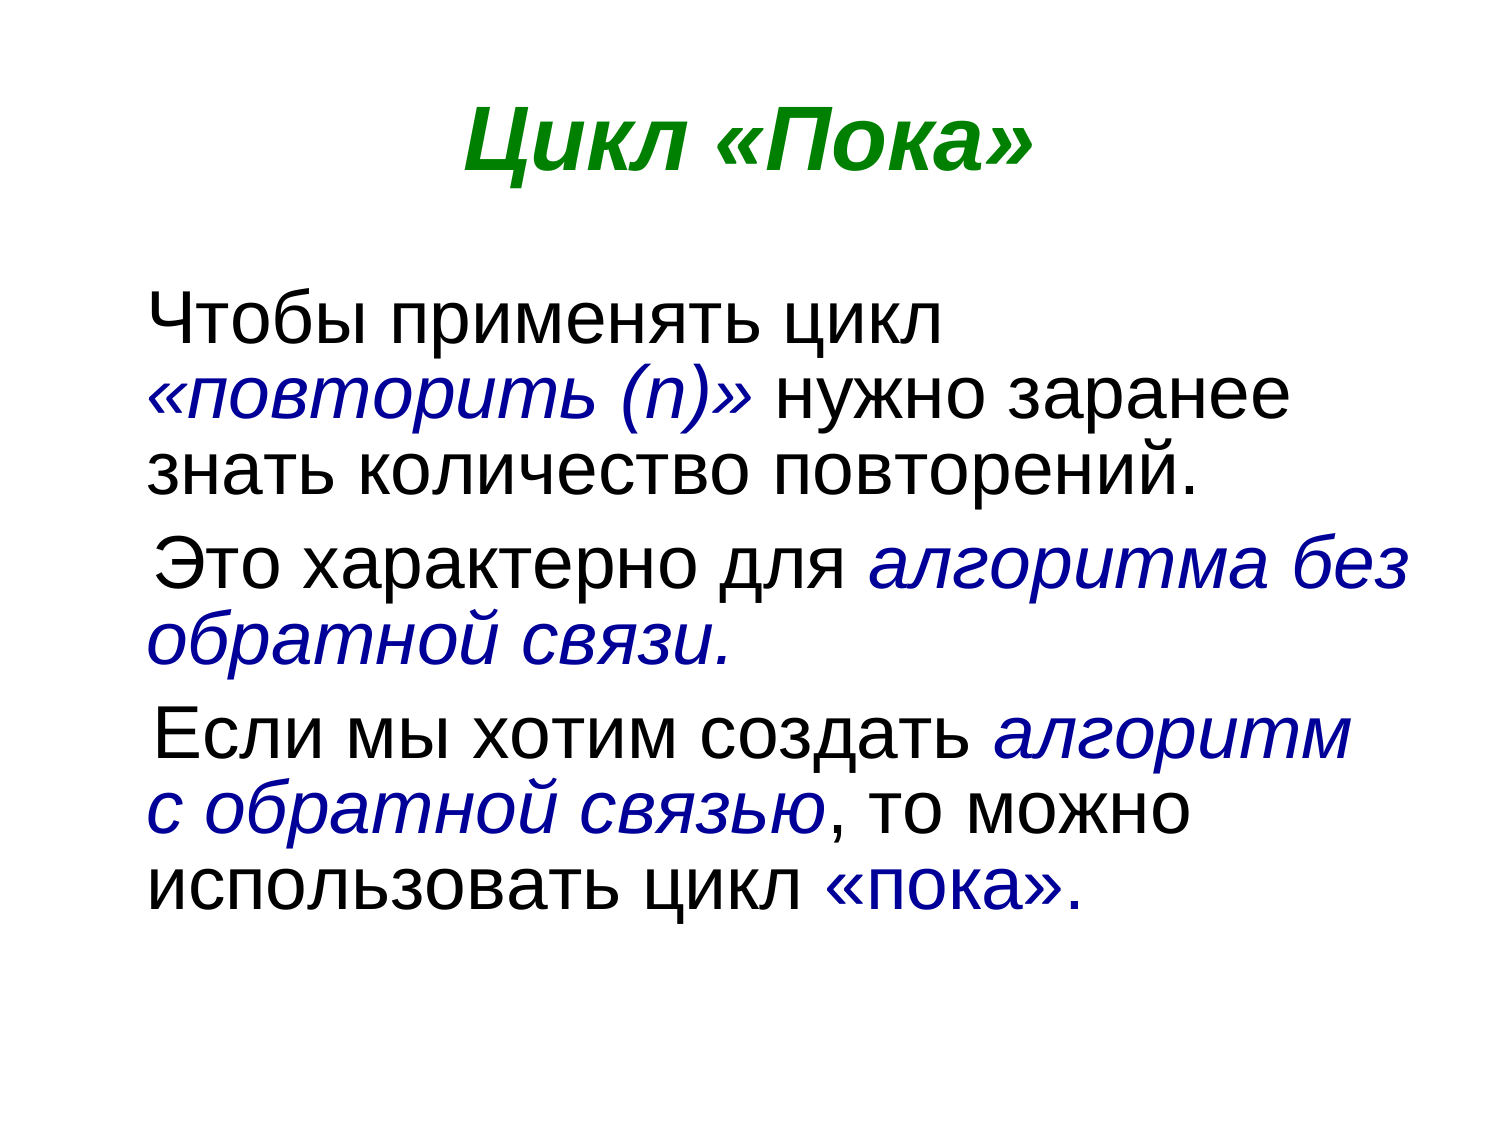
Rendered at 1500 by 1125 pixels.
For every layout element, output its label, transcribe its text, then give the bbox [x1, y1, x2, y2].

list Чтобы применять цикл «повторить (n)» нужно заранее знать количество повторений. Это характерно для алгоритма без обратной связи. Если мы хотим создать алгоритм с обратной связью, то можно использовать цикл «пока». [75, 208, 1426, 1006]
title Цикл «Пока» [75, 45, 1426, 208]
